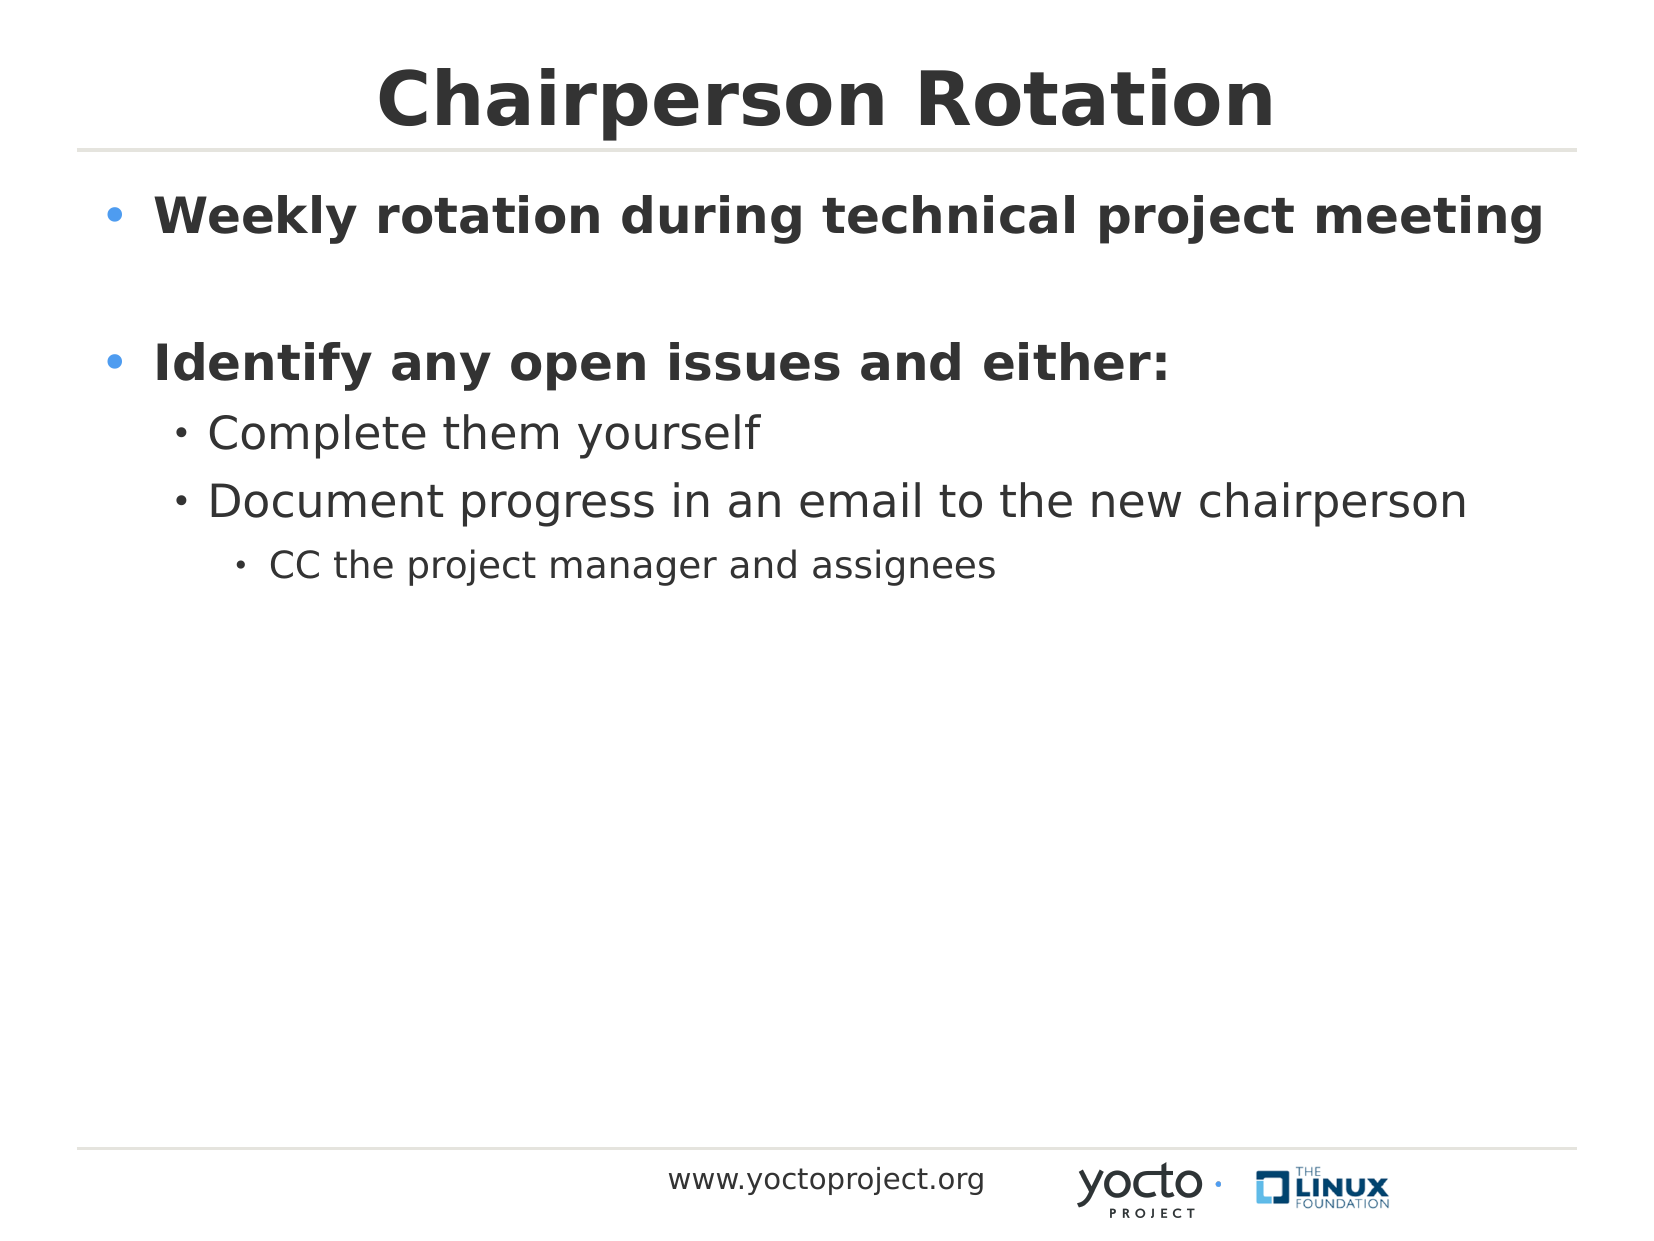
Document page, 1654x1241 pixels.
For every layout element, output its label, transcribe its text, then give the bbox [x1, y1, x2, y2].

picture [1252, 1162, 1392, 1211]
picture [1077, 1162, 1221, 1218]
title Chairperson Rotation [82, 49, 1571, 151]
list Weekly rotation during technical project meeting Identify any open issues and either: Complete them yourself Document progress in an email to the new chairperson CC the project manager and assignees [82, 187, 1571, 907]
